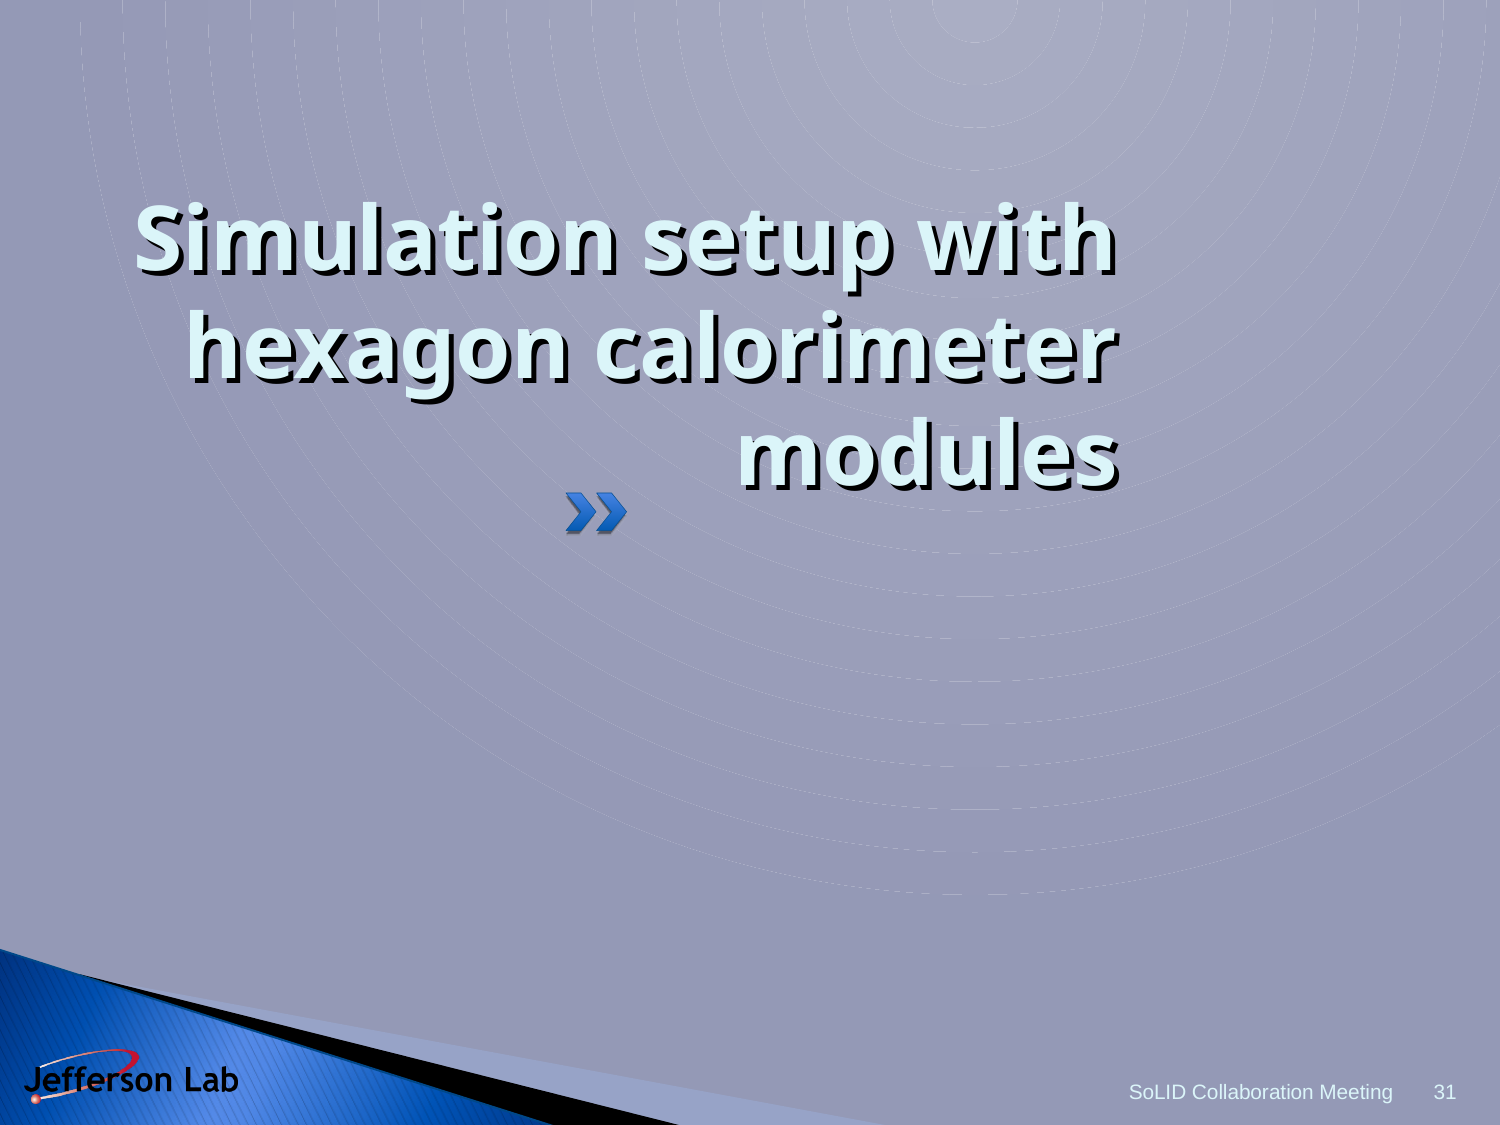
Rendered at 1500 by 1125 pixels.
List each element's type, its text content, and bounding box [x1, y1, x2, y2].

title Simulation setup with hexagon calorimeter modules [118, 173, 1394, 474]
text_box SoLID Collaboration Meeting [1103, 1051, 1418, 1112]
text_box 31 [1418, 1051, 1479, 1112]
